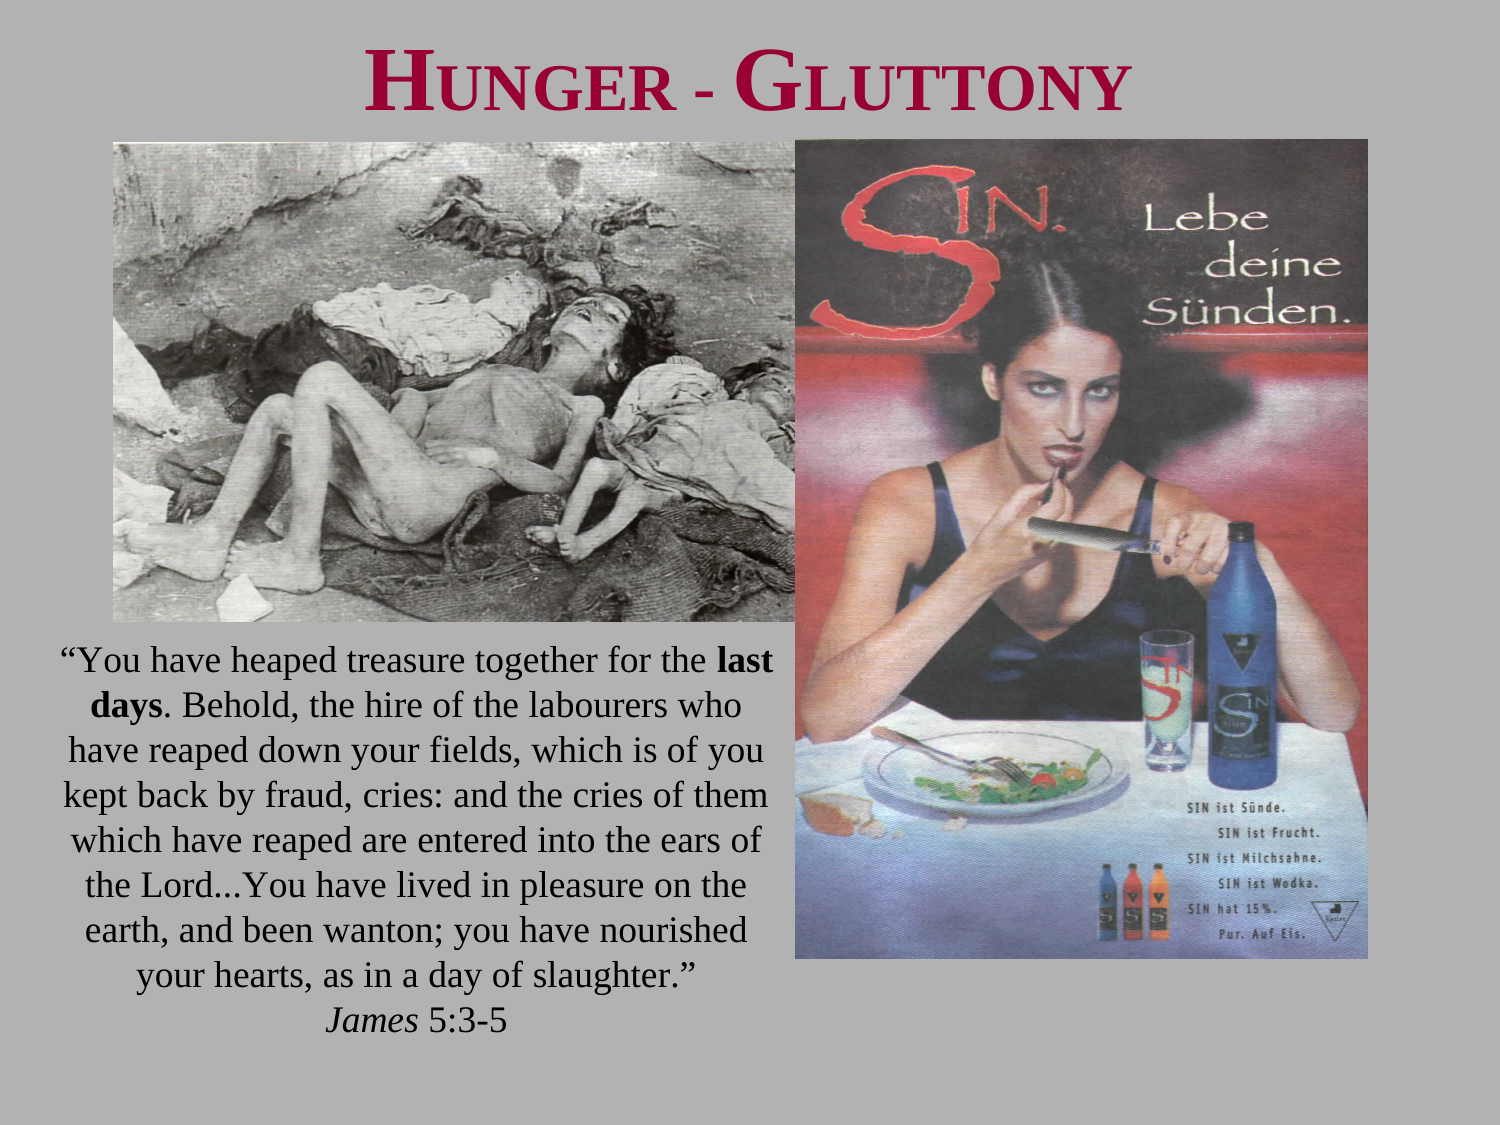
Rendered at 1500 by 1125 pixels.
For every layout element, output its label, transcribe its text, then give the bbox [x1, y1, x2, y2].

text_box HUNGER - GLUTTONY [143, 11, 1356, 137]
picture [113, 139, 1368, 959]
text_box “You have heaped treasure together for the last days. Behold, the hire of the labourers who have reaped down your fields, which is of you kept back by fraud, cries: and the cries of them which have reaped are entered into the ears of the Lord...You have lived in pleasure on the earth, and been wanton; you have nourished your hearts, as in a day of slaughter.” James 5:3-5 [45, 627, 795, 1048]
